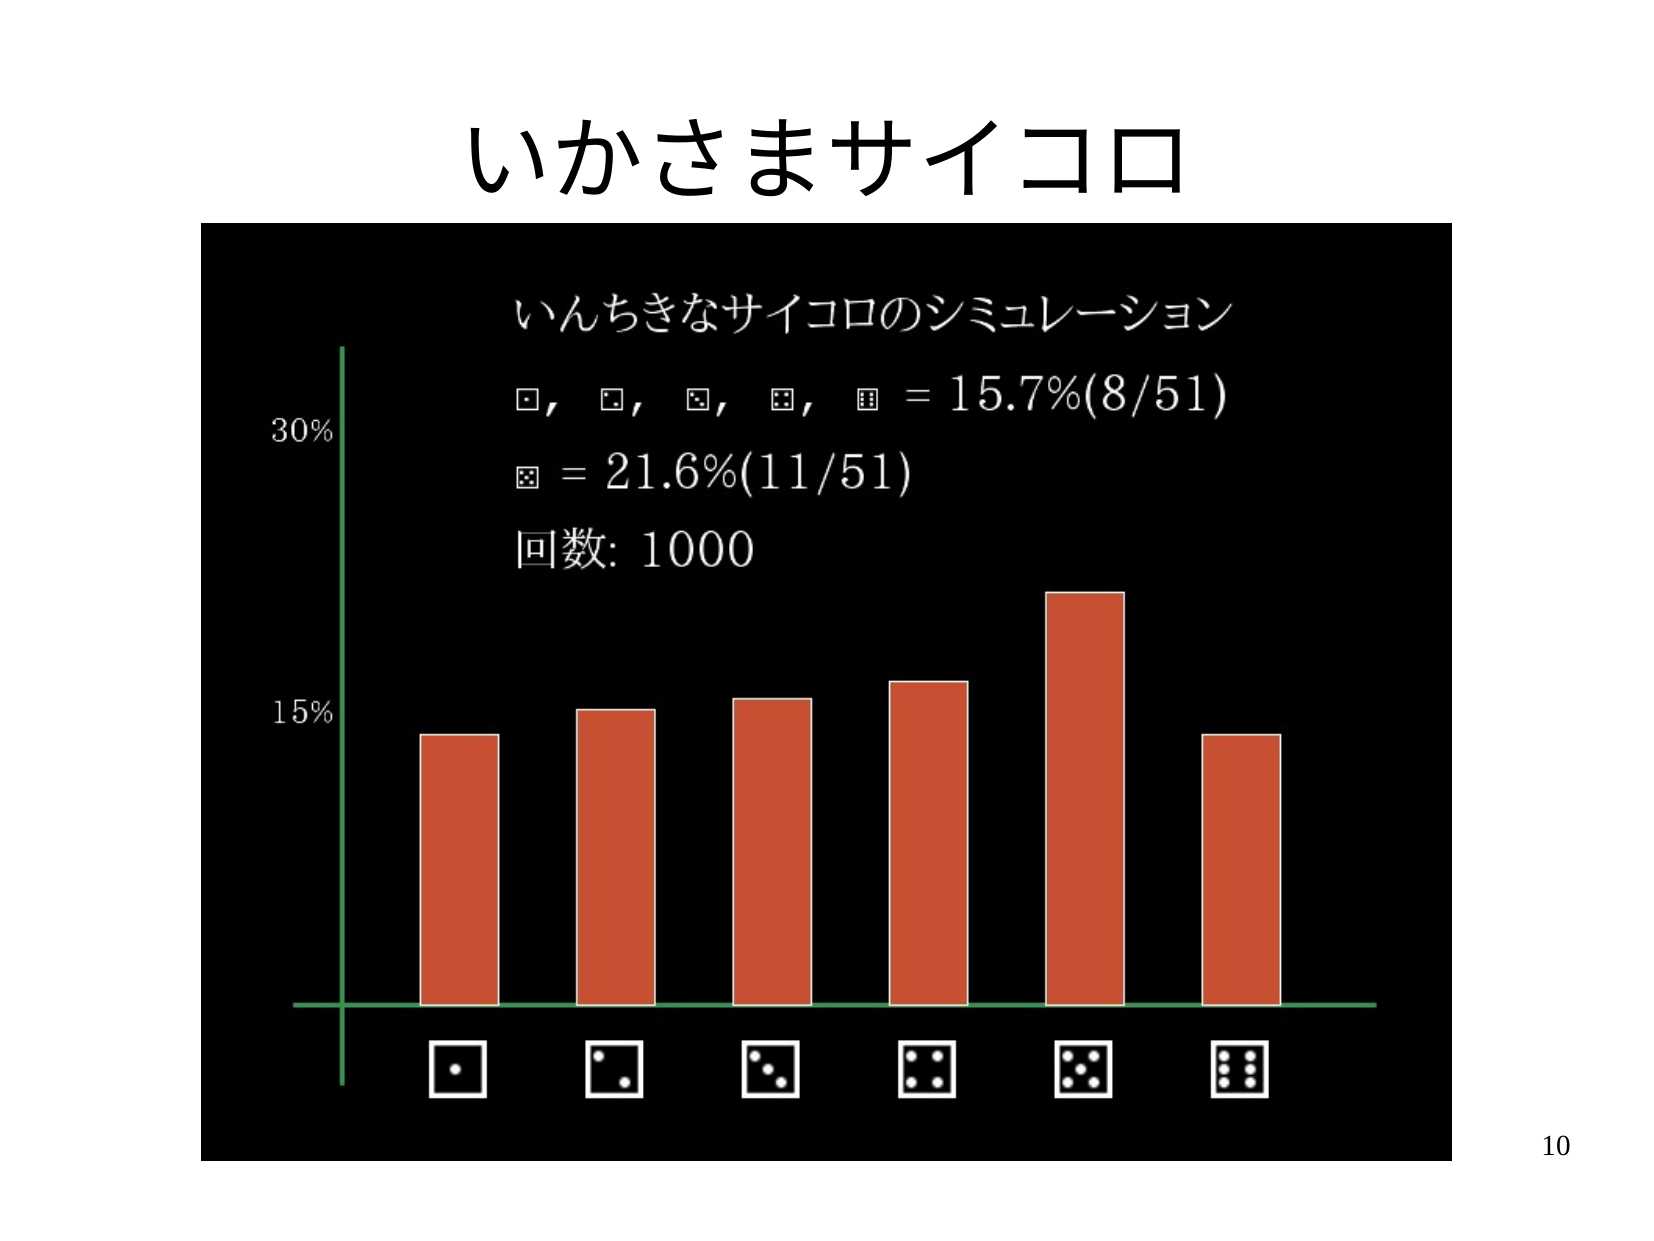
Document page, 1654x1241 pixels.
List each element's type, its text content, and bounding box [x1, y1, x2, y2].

picture [201, 223, 1452, 1161]
title いかさまサイコロ [82, 49, 1571, 257]
